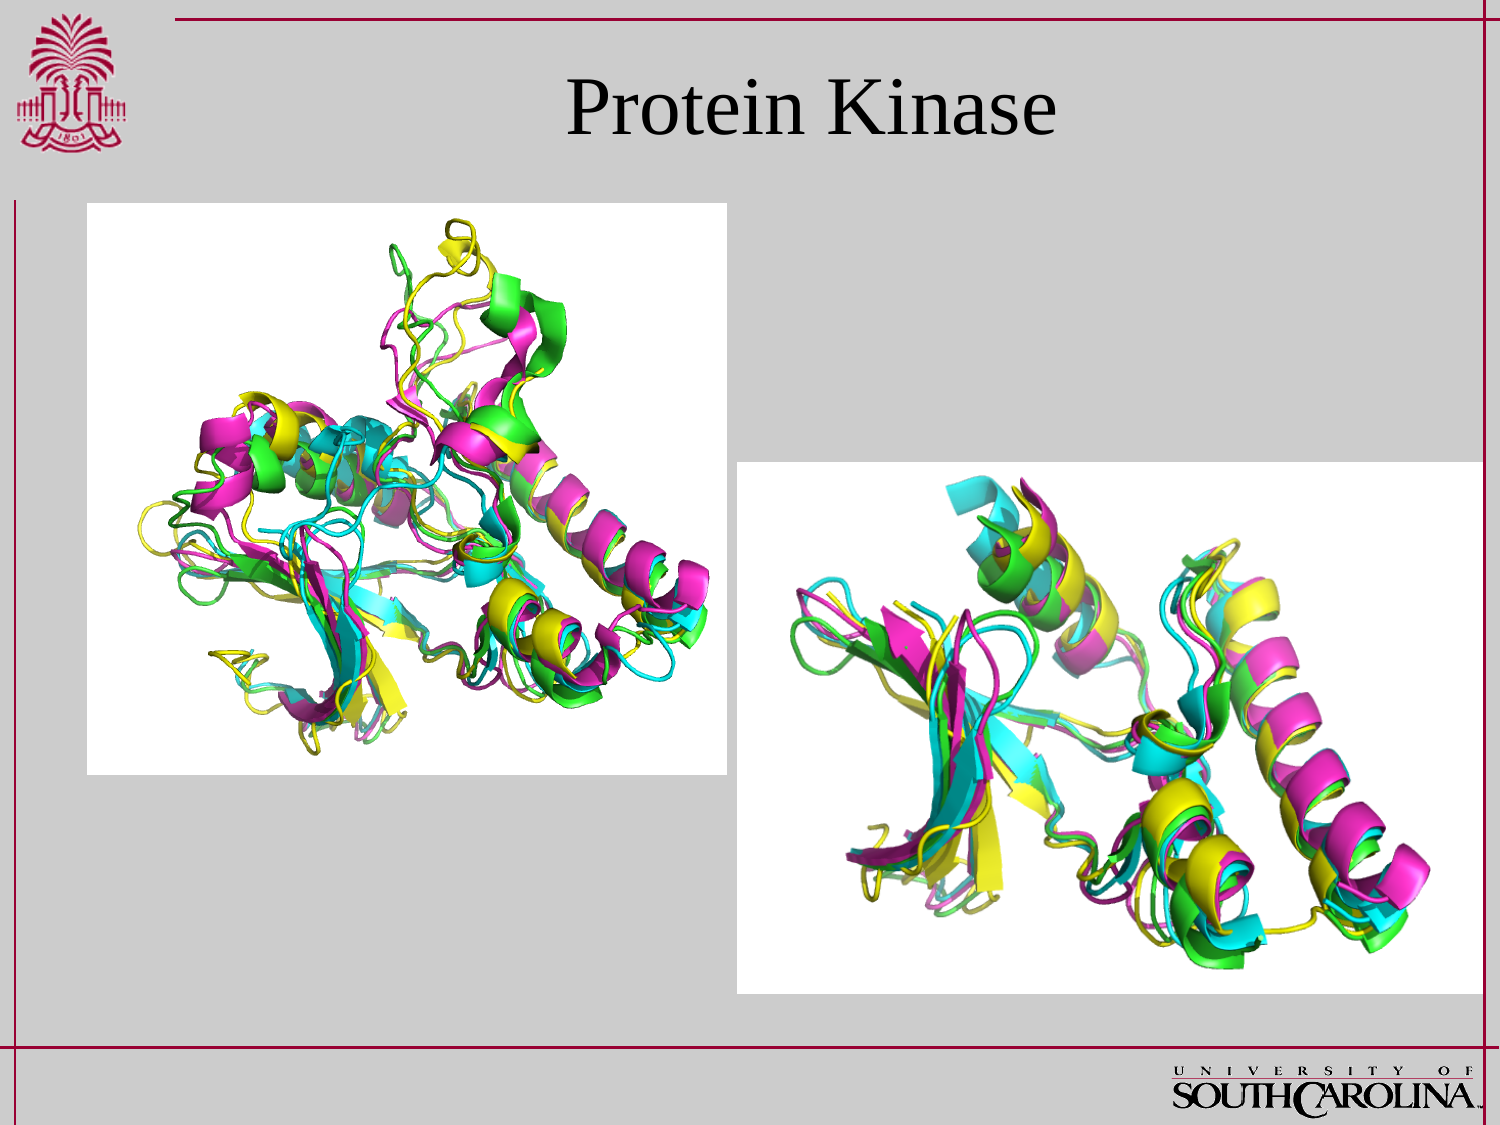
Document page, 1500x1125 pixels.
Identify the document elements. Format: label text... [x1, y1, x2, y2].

picture [737, 462, 1483, 994]
title Protein Kinase [174, 24, 1450, 188]
picture [12, 12, 131, 155]
picture [87, 203, 727, 775]
picture [1162, 1049, 1483, 1125]
